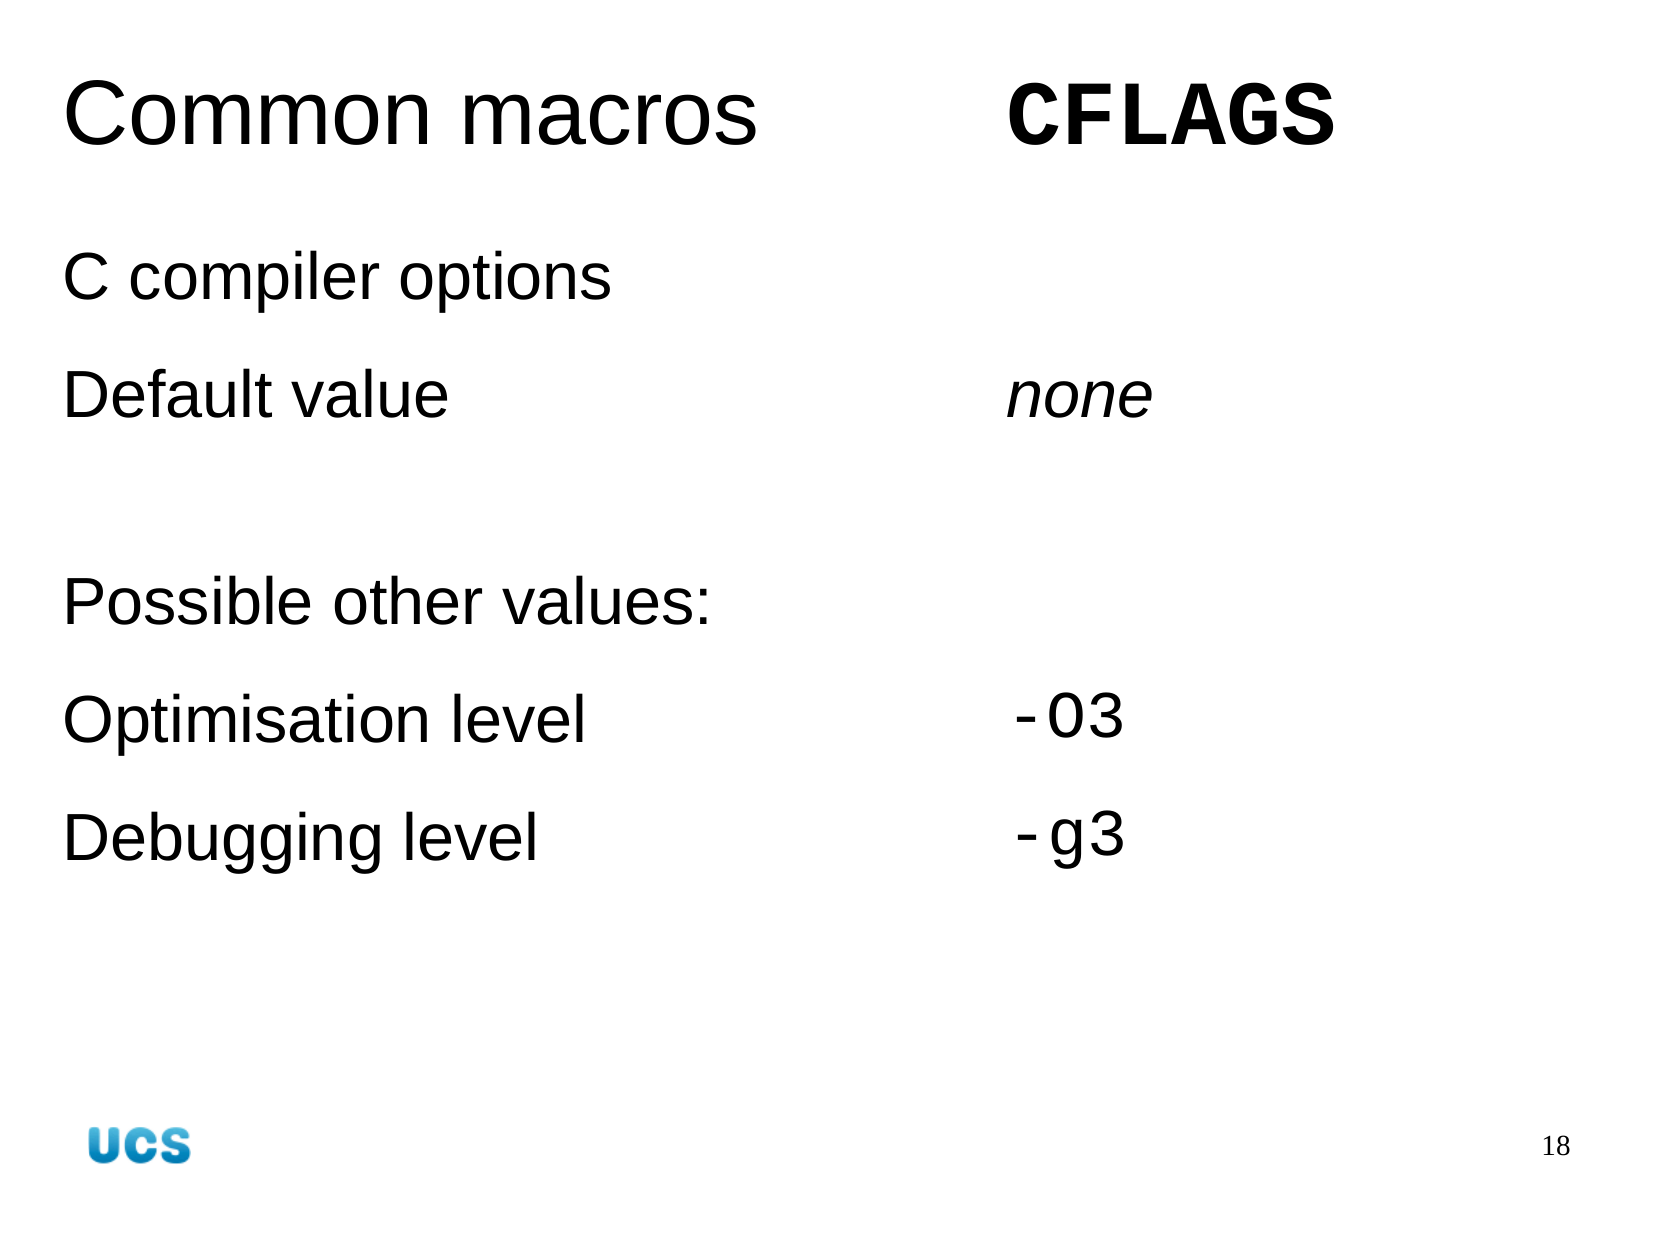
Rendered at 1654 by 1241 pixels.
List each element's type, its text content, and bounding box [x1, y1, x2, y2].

text_box CFLAGS [1003, 64, 1340, 175]
text_box -g3 [1004, 797, 1131, 879]
text_box Common macros [59, 59, 764, 168]
text_box none [1003, 354, 1159, 436]
picture [88, 1126, 191, 1165]
text_box Possible other values: [59, 561, 720, 642]
text_box -O3 [1003, 679, 1131, 761]
text_box Optimisation level [59, 679, 593, 760]
text_box Default value [59, 354, 456, 436]
text_box Debugging level [59, 797, 545, 878]
text_box C compiler options [59, 236, 619, 317]
